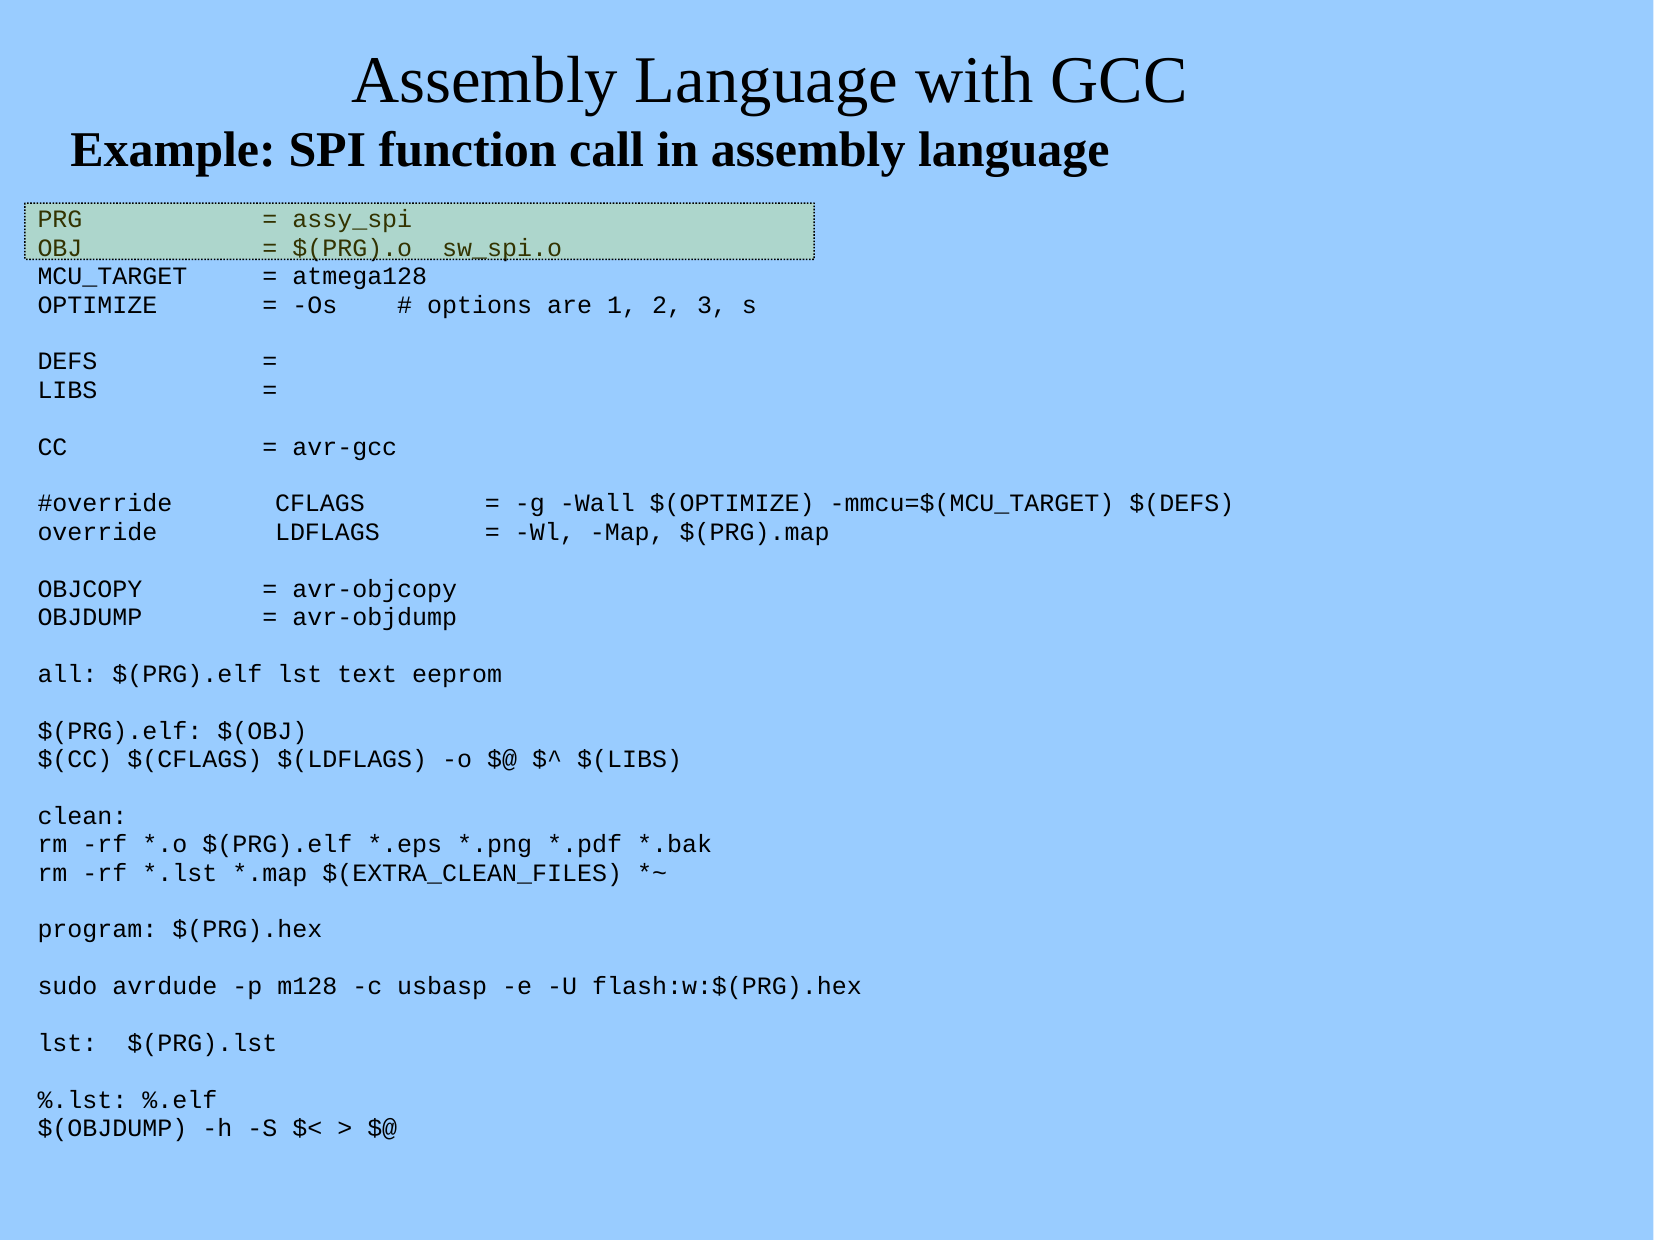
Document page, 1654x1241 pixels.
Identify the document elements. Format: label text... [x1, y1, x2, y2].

text_box Assembly Language with GCC [339, 38, 1201, 113]
text_box PRG = assy_spi OBJ = $(PRG).o sw_spi.o MCU_TARGET = atmega128 OPTIMIZE = -Os # options are 1, 2, 3, s DEFS = LIBS = CC = avr-gcc #override CFLAGS = -g -Wall $(OPTIMIZE) -mmcu=$(MCU_TARGET) $(DEFS) override LDFLAGS = -Wl, -Map, $(PRG).map OBJCOPY = avr-objcopy OBJDUMP = avr-objdump all: $(PRG).elf lst text eeprom $(PRG).elf: $(OBJ) $(CC) $(CFLAGS) $(LDFLAGS) -o $@ $^ $(LIBS) clean: rm -rf *.o $(PRG).elf *.eps *.png *.pdf *.bak rm -rf *.lst *.map $(EXTRA_CLEAN_FILES) *~ program: $(PRG).hex sudo avrdude -p m128 -c usbasp -e -U flash:w:$(PRG).hex lst: $(PRG).lst %.lst: %.elf $(OBJDUMP) -h -S $< > $@ [37, 203, 1585, 1241]
text_box [24, 203, 815, 260]
text_box Example: SPI function call in assembly language [70, 118, 1571, 203]
